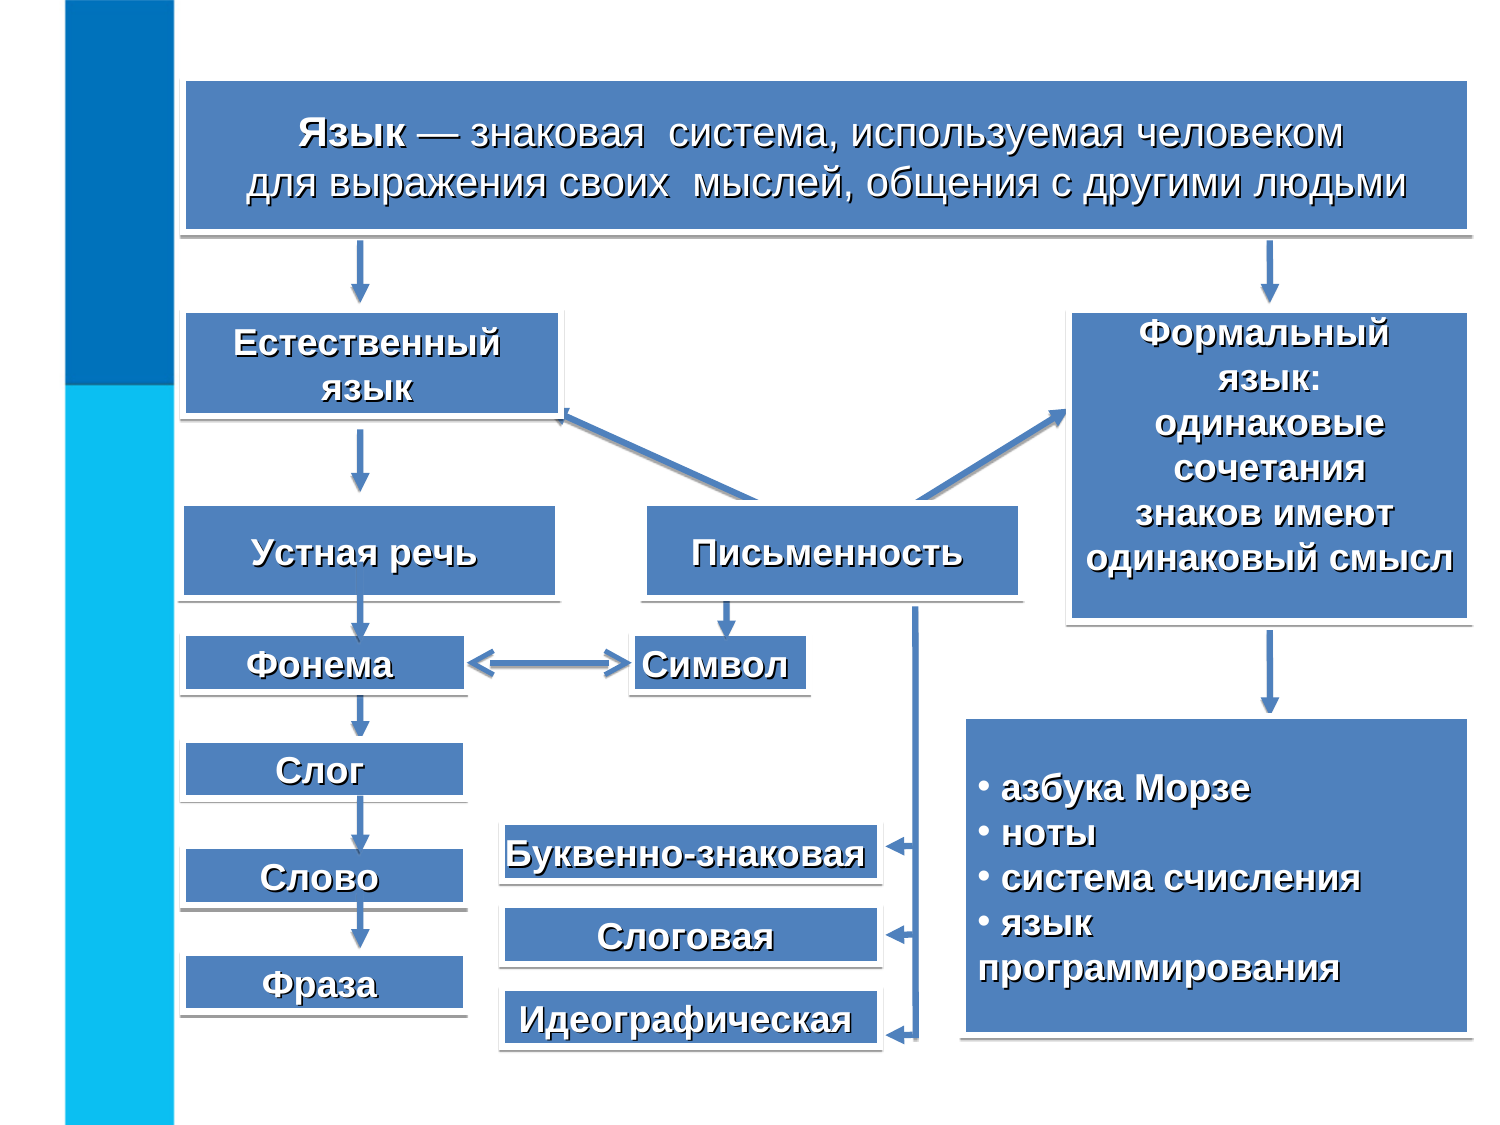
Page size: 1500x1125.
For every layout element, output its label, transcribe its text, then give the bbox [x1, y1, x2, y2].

text_box Письменность [643, 503, 1022, 598]
text_box Слово [183, 846, 467, 905]
text_box Слоговая [501, 904, 880, 964]
text_box Естественный язык [183, 309, 562, 417]
text_box Устная речь [180, 503, 559, 598]
text_box Язык — знаковая система, используемая человеком для выражения своих мыслей, общения с другими людьми [183, 78, 1471, 232]
text_box Буквенно-знаковая [501, 822, 880, 882]
text_box Символ [631, 633, 810, 693]
text_box Формальный язык: одинаковые сочетания знаков имеют одинаковый смысл [1069, 309, 1471, 622]
text_box Фонема [183, 633, 467, 693]
text_box азбука Морзе ноты система счисления язык программирования [962, 716, 1471, 1035]
picture [0, 0, 1500, 1125]
text_box Слог [183, 739, 467, 799]
text_box Фраза [183, 952, 467, 1012]
text_box Идеографическая [501, 987, 880, 1047]
